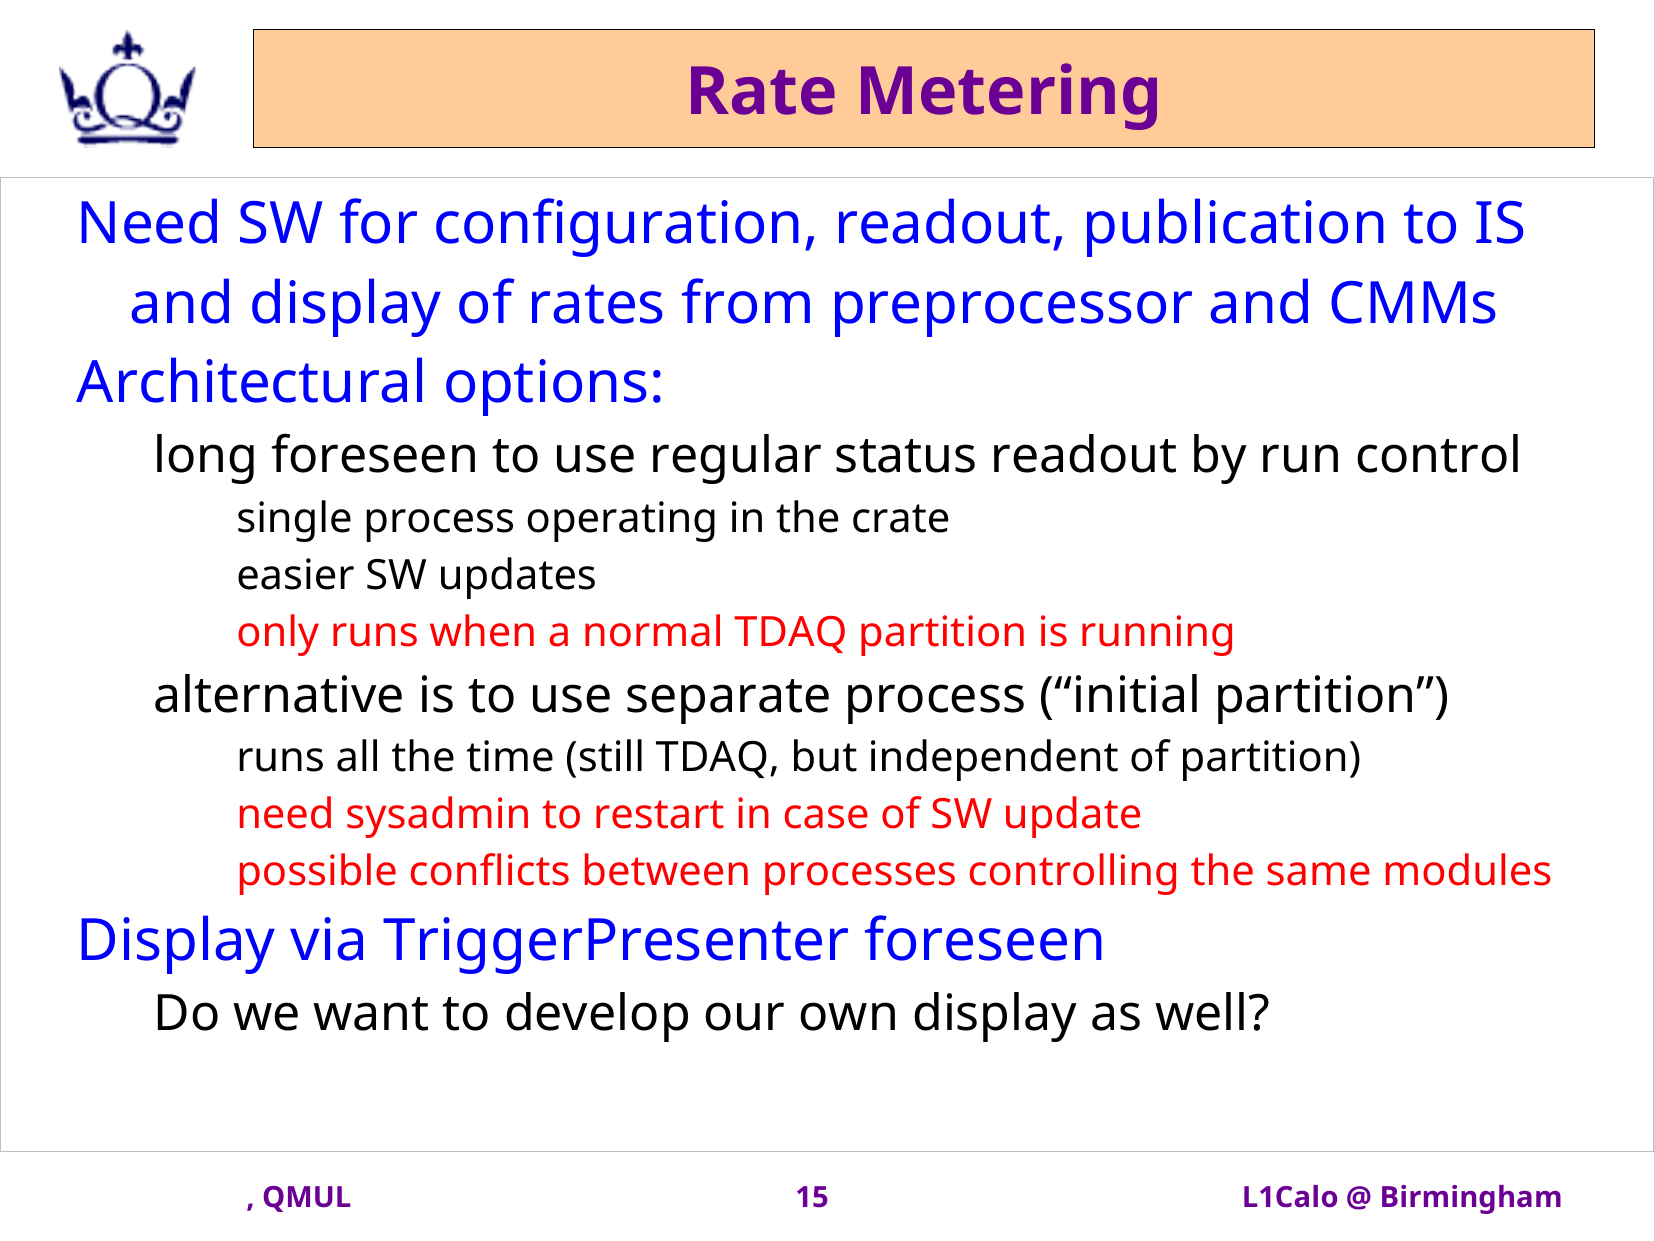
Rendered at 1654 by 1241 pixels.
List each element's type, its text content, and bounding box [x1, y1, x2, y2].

list Need SW for configuration, readout, publication to IS and display of rates from preprocessor and CMMs Architectural options: long foreseen to use regular status readout by run control single process operating in the crate easier SW updates only runs when a normal TDAQ partition is running alternative is to use separate process (“initial partition”) runs all the time (still TDAQ, but independent of partition) need sysadmin to restart in case of SW update possible conflicts between processes controlling the same modules Display via TriggerPresenter foreseen Do we want to develop our own display as well? [59, 181, 1603, 1102]
picture [59, 29, 200, 148]
title Rate Metering [253, 29, 1595, 148]
